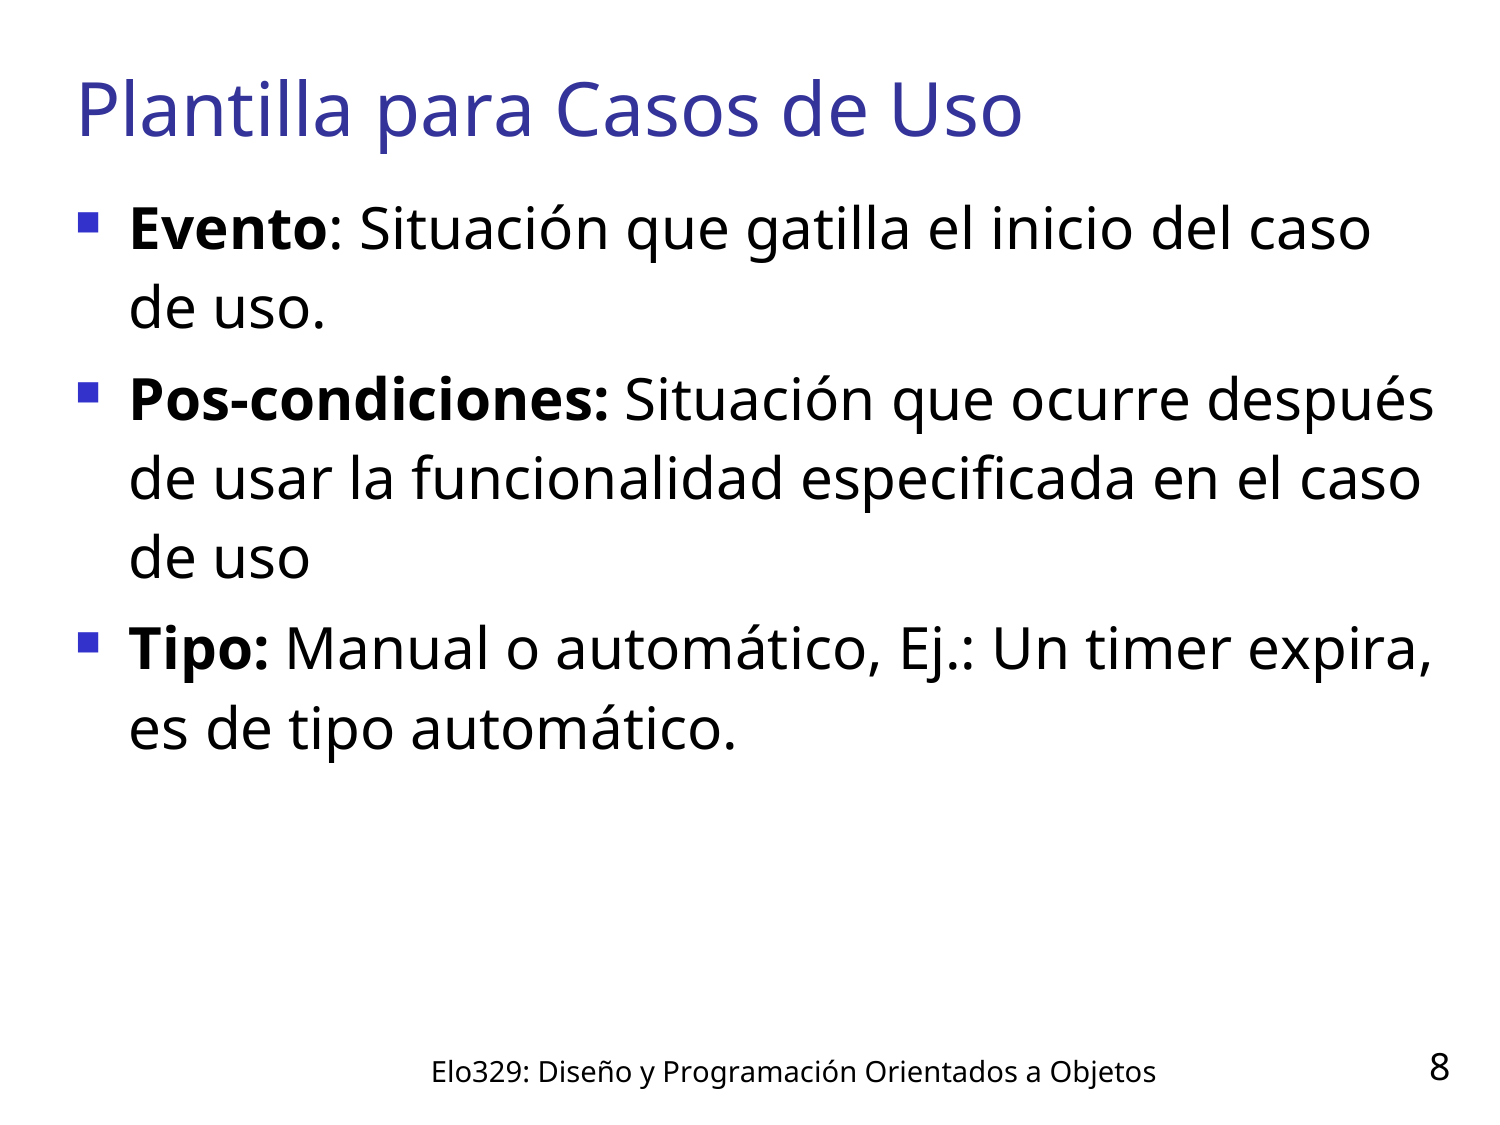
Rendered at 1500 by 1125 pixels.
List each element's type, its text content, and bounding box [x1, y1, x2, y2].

list Evento: Situación que gatilla el inicio del caso de uso. Pos-condiciones: Situación que ocurre después de usar la funcionalidad especificada en el caso de uso Tipo: Manual o automático, Ej.: Un timer expira, es de tipo automático. [75, 187, 1446, 1051]
title Plantilla para Casos de Uso [75, 25, 1449, 188]
